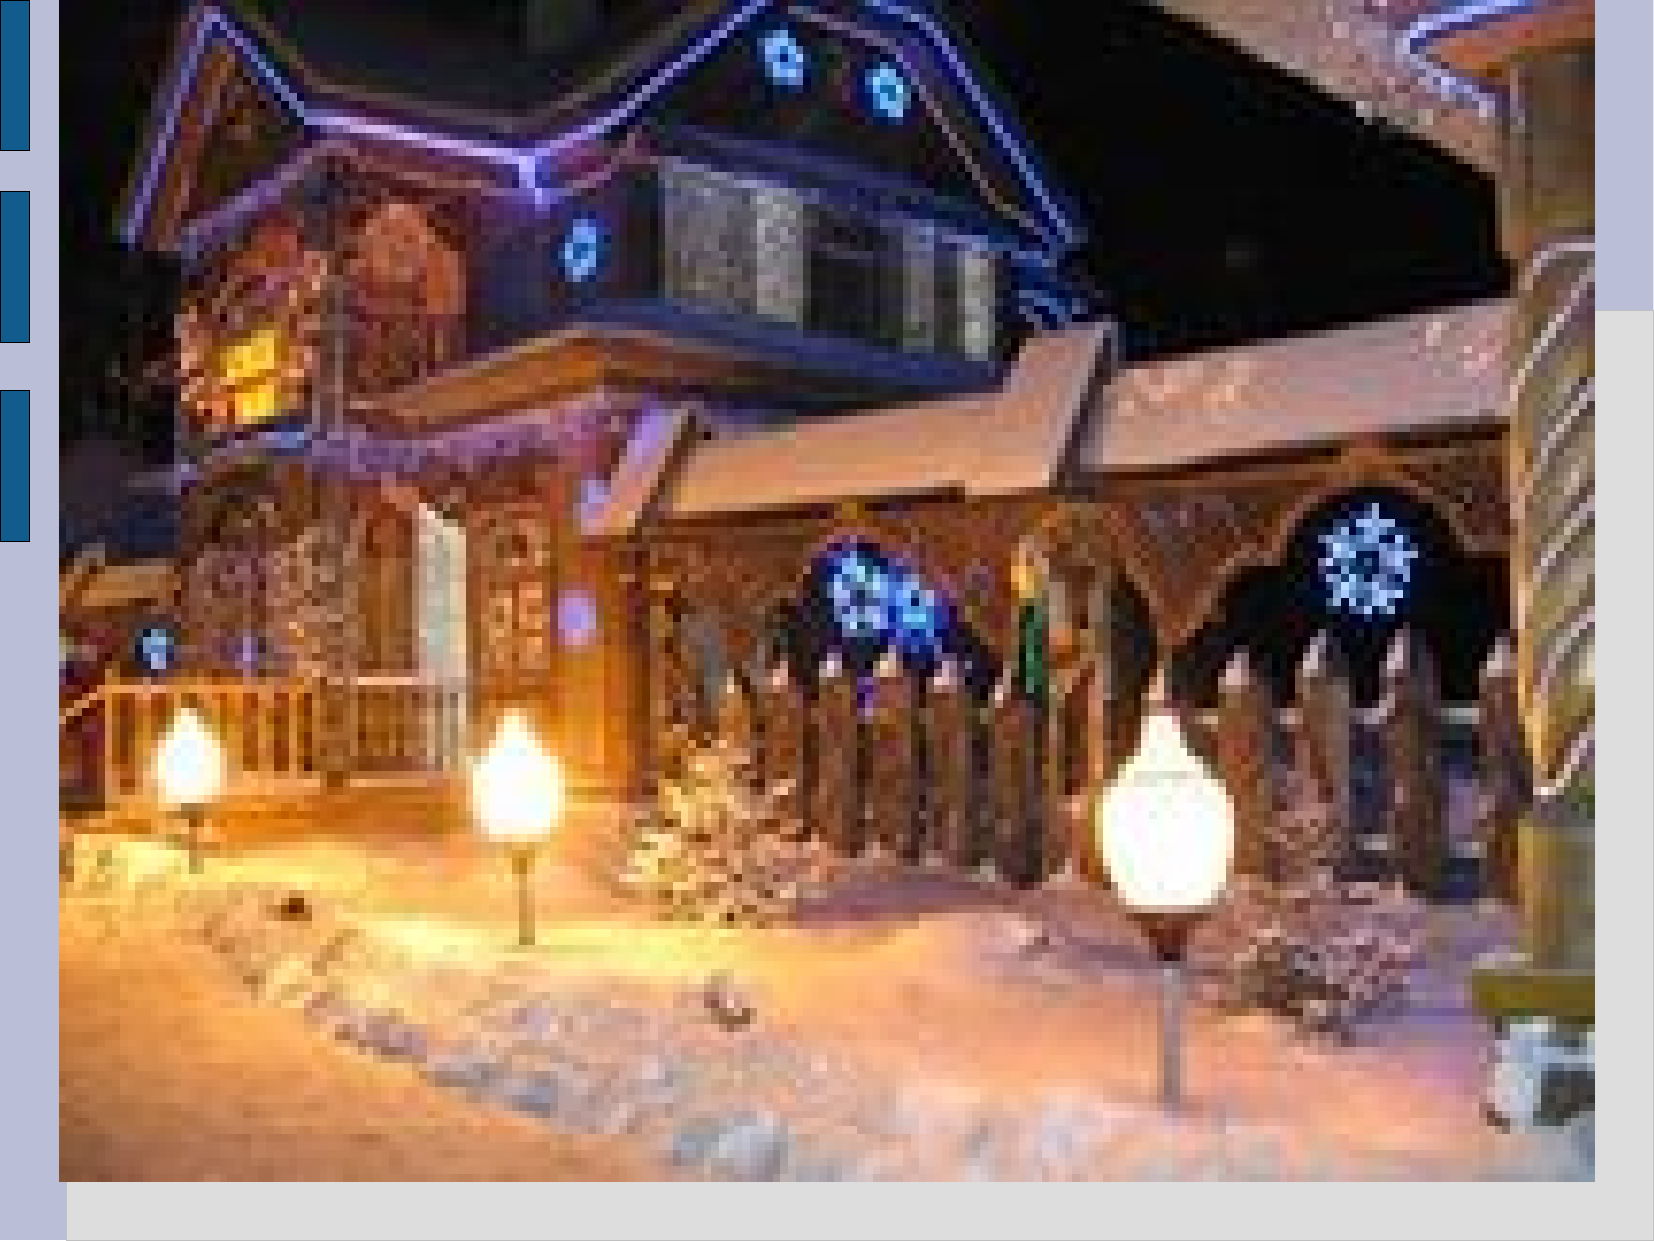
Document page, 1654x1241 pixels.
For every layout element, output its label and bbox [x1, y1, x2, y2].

picture [59, 0, 1595, 1182]
